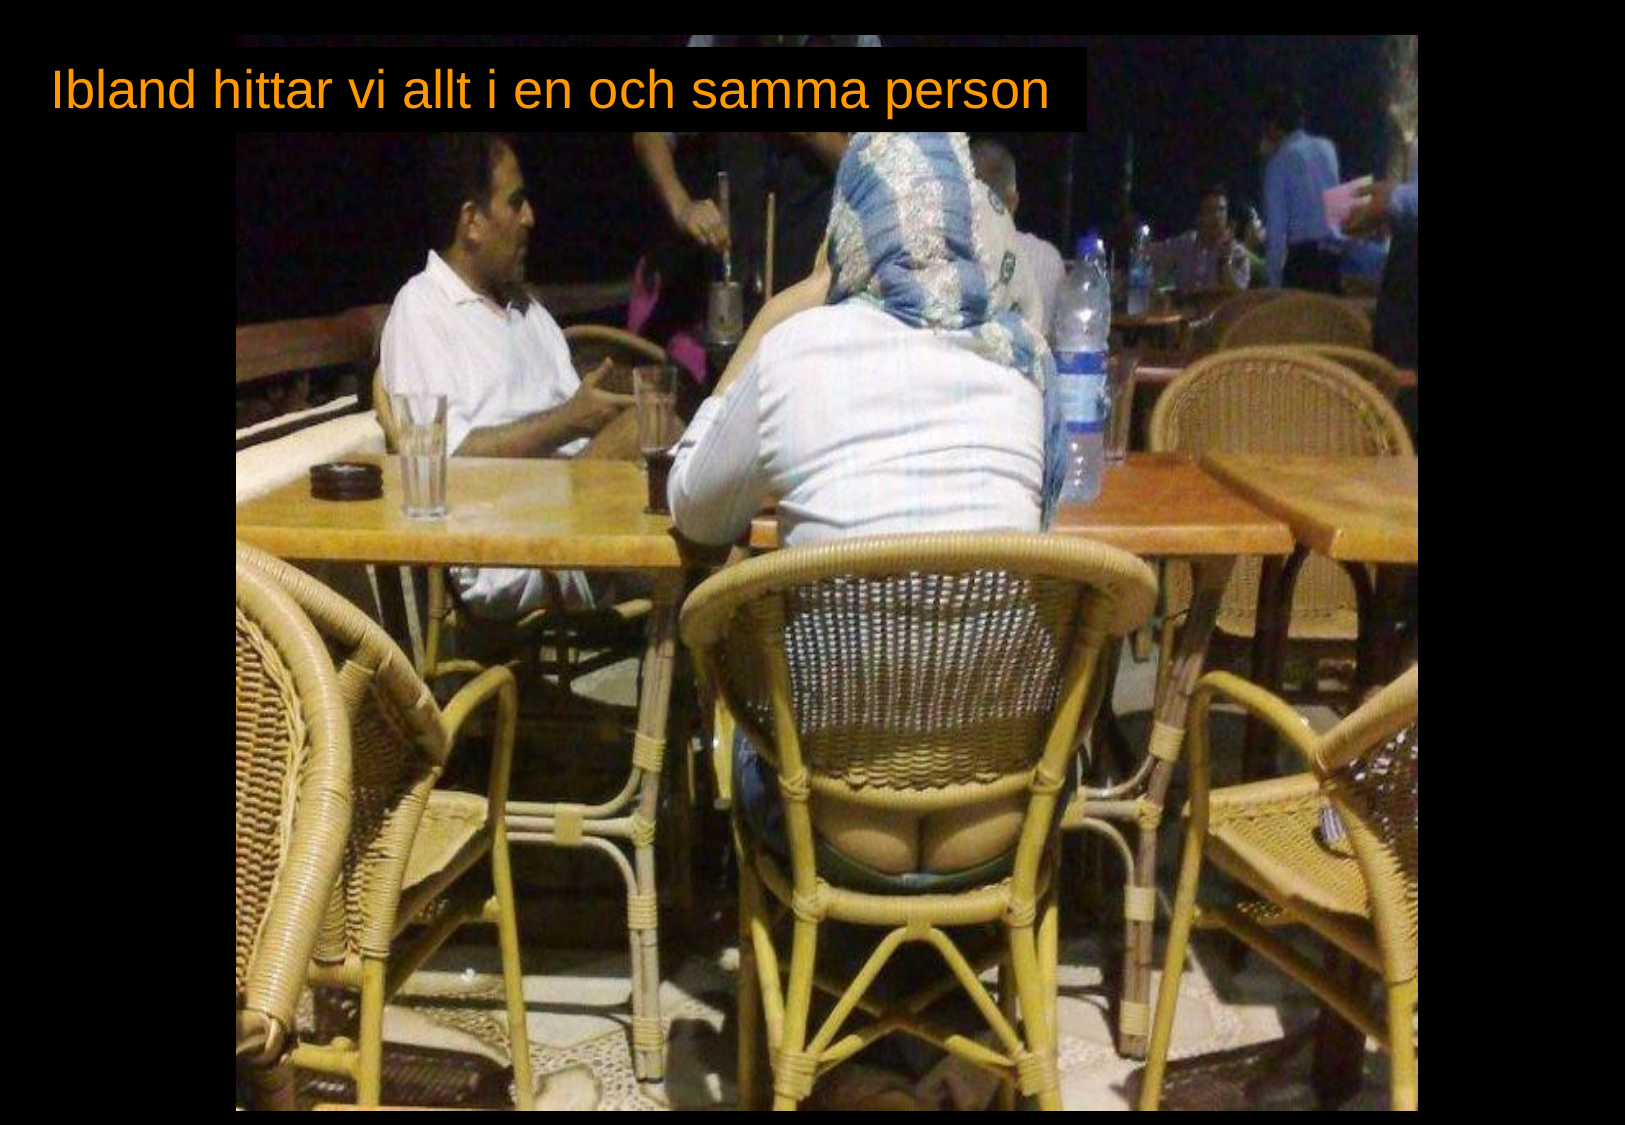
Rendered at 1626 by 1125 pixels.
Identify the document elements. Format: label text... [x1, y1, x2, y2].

text_box Ibland hittar vi allt i en och samma person [35, 47, 1087, 133]
picture [236, 35, 1418, 1111]
